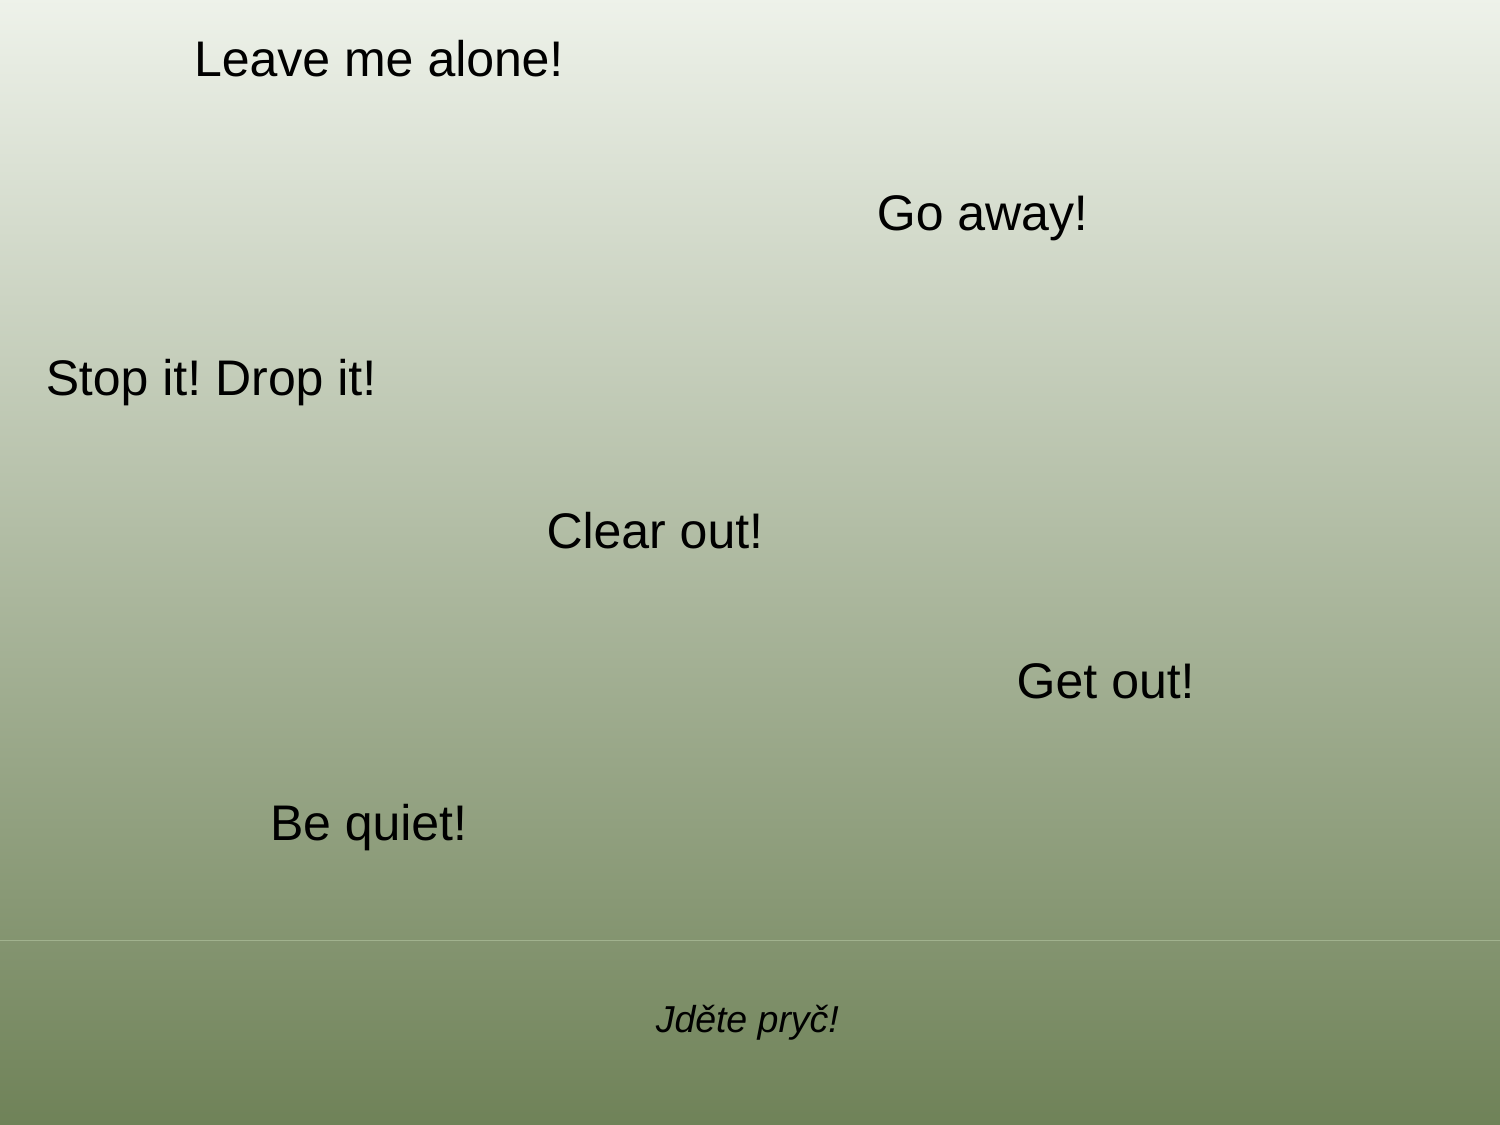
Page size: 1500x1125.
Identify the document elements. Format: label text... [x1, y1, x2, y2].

text_box Jděte pryč! [641, 987, 854, 1049]
text_box Go away! [862, 172, 1104, 249]
text_box Leave me alone! [179, 18, 579, 95]
text_box Get out! [1001, 640, 1210, 716]
text_box Be quiet! [255, 782, 483, 858]
text_box Stop it! Drop it! [31, 337, 392, 414]
text_box Clear out! [531, 491, 779, 567]
